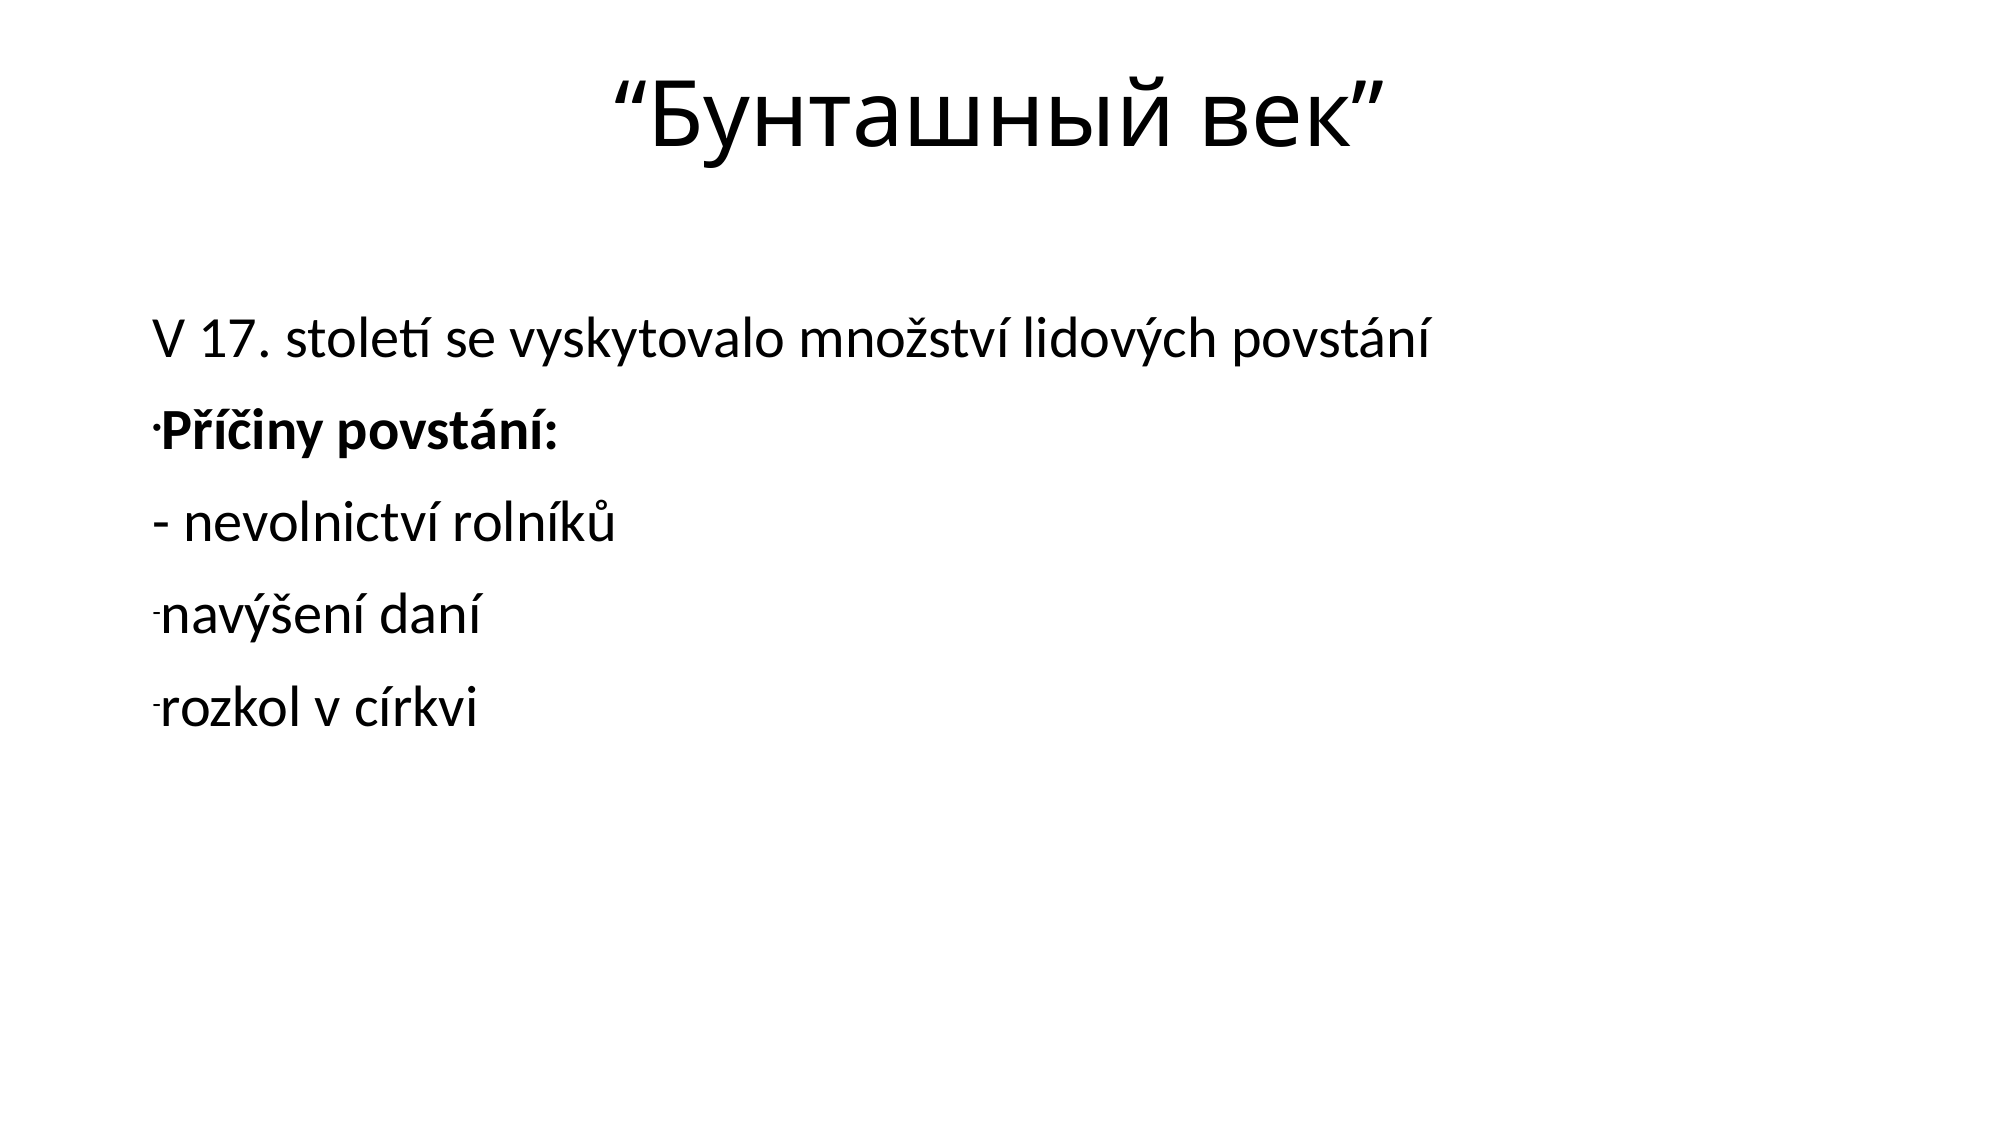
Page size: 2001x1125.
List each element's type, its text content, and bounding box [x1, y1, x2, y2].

title “Бунташный век” [137, 59, 1863, 278]
list V 17. století se vyskytovalo množství lidových povstání Příčiny povstání: - nevolnictví rolníků navýšení daní rozkol v církvi [137, 299, 1863, 1014]
